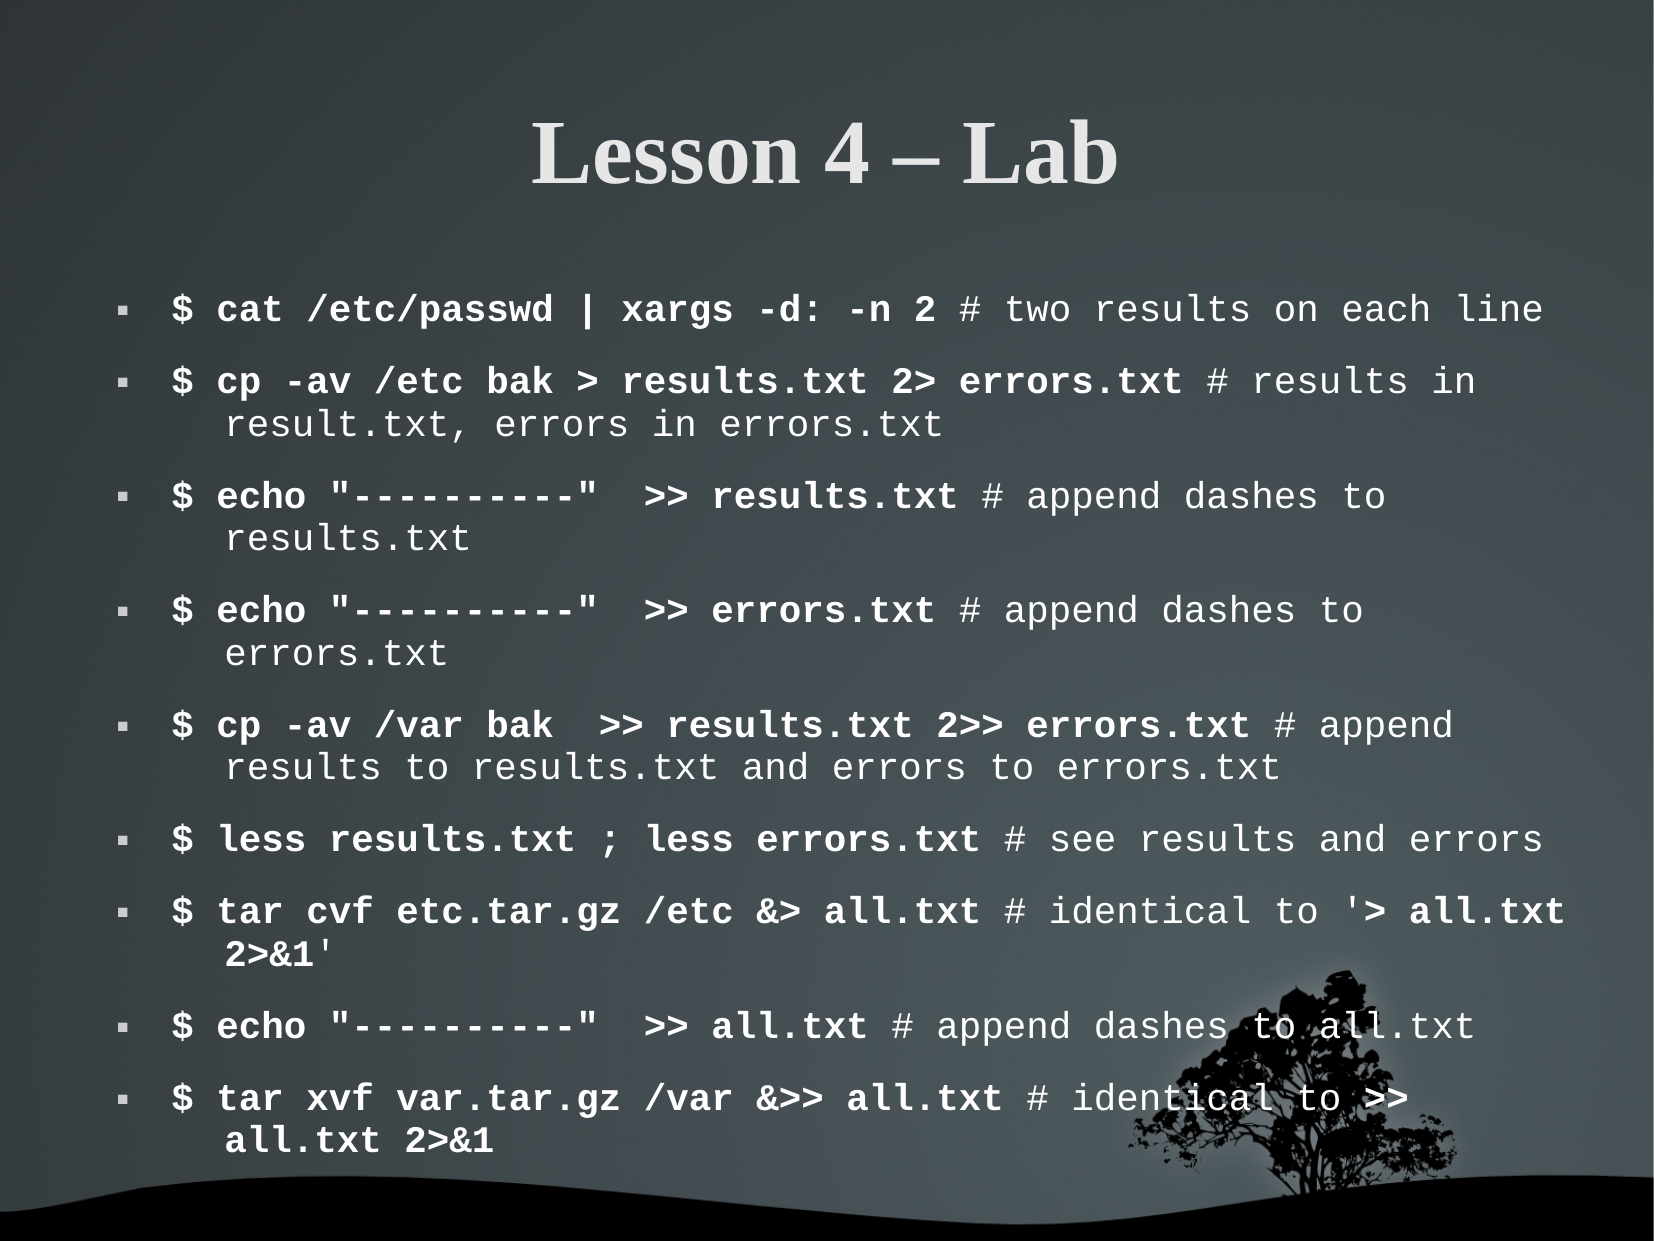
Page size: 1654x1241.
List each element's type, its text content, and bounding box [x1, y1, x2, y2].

title Lesson 4 – Lab [82, 49, 1571, 257]
list $ cat /etc/passwd | xargs -d: -n 2 # two results on each line $ cp -av /etc bak > results.txt 2> errors.txt # results in result.txt, errors in errors.txt $ echo "----------" >> results.txt # append dashes to results.txt $ echo "----------" >> errors.txt # append dashes to errors.txt $ cp -av /var bak >> results.txt 2>> errors.txt # append results to results.txt and errors to errors.txt $ less results.txt ; less errors.txt # see results and errors $ tar cvf etc.tar.gz /etc &> all.txt # identical to '> all.txt 2>&1' $ echo "----------" >> all.txt # append dashes to all.txt $ tar xvf var.tar.gz /var &>> all.txt # identical to >> all.txt 2>&1 [82, 290, 1571, 1237]
picture [0, 0, 1654, 1241]
